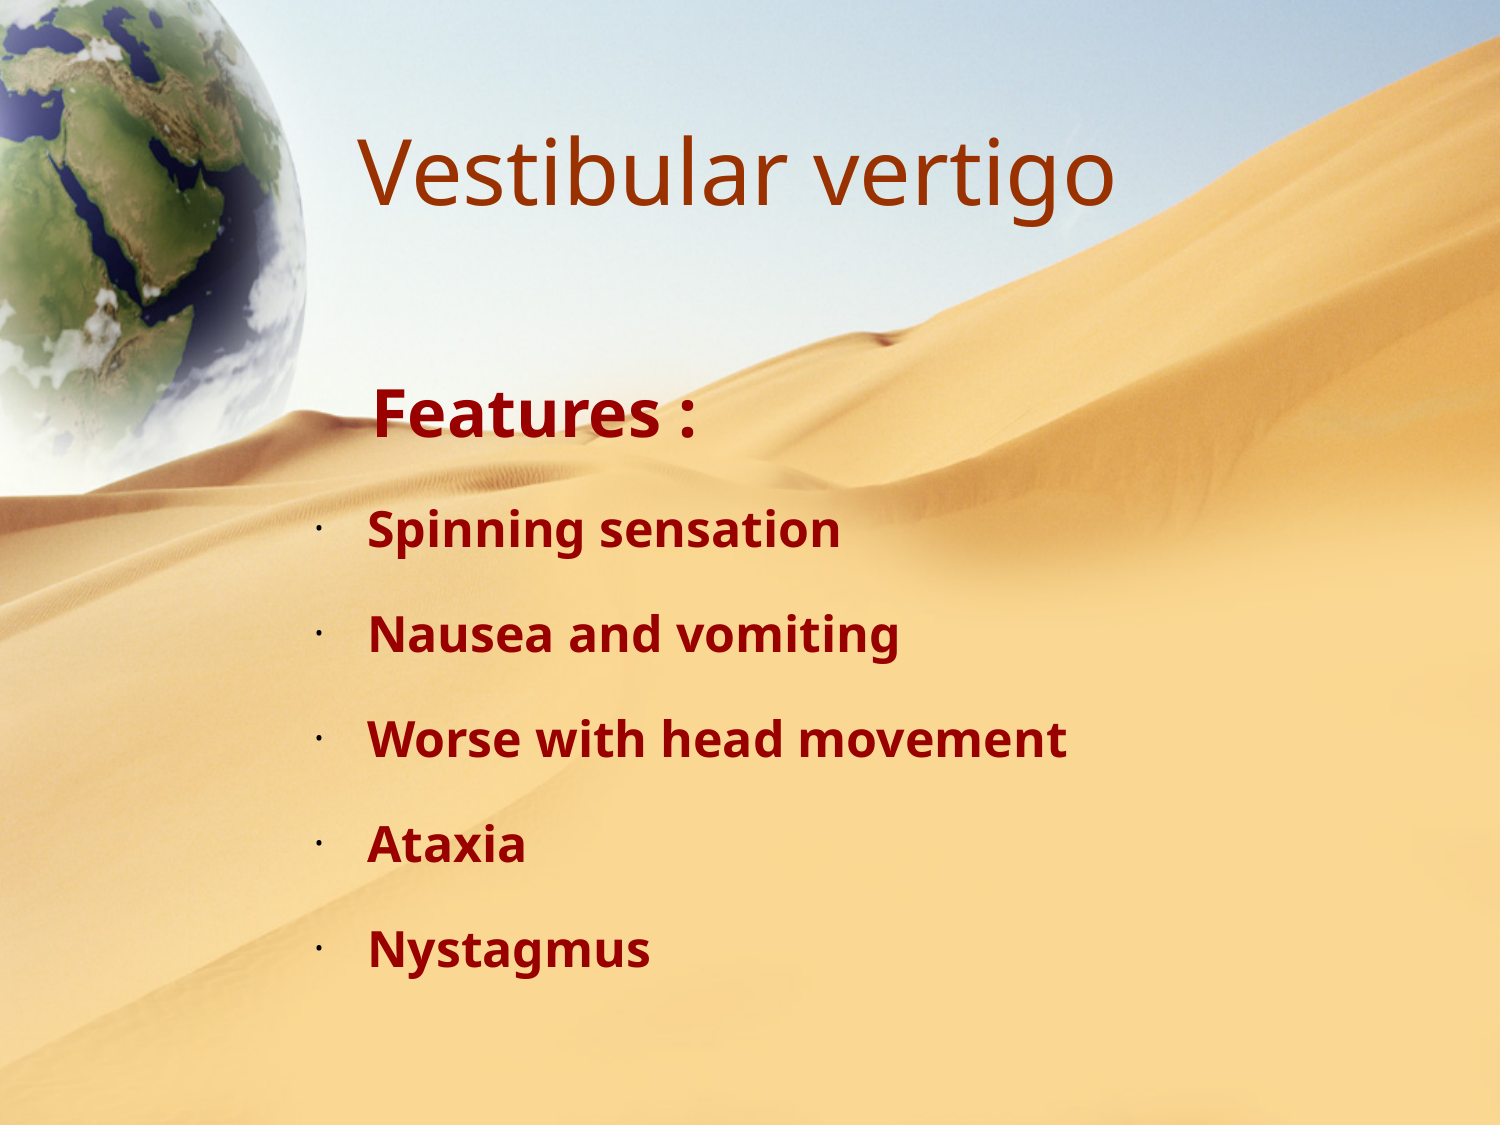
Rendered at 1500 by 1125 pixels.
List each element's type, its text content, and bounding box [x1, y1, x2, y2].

text_box Vestibular vertigo [112, 99, 1388, 288]
text_box Features : Spinning sensation Nausea and vomiting Worse with head movement Ataxia Nystagmus [300, 350, 1500, 1076]
picture [0, 0, 1500, 1125]
